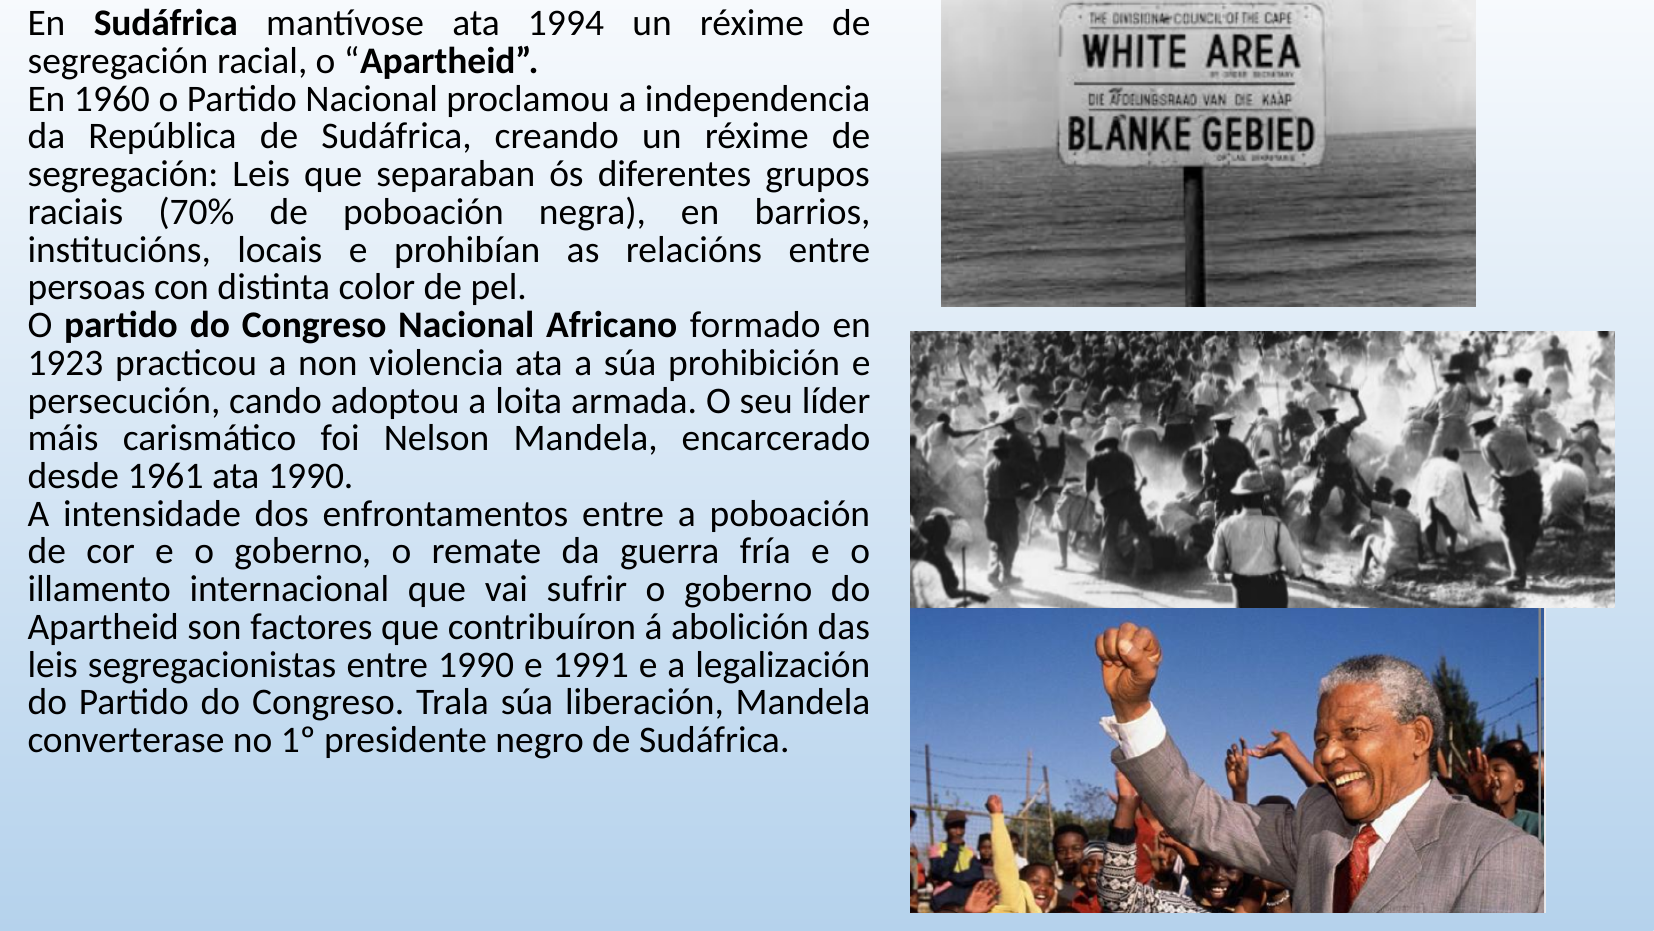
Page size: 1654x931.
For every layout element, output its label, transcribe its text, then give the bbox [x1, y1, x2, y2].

picture [941, 0, 1476, 307]
picture [910, 331, 1615, 913]
text_box En Sudáfrica mantívose ata 1994 un réxime de segregación racial, o “Apartheid”. En 1960 o Partido Nacional proclamou a independencia da República de Sudáfrica, creando un réxime de segregación: Leis que separaban ós diferentes grupos raciais (70% de poboación negra), en barrios, institucións, locais e prohibían as relacións entre persoas con distinta color de pel. O partido do Congreso Nacional Africano formado en 1923 practicou a non violencia ata a súa prohibición e persecución, cando adoptou a loita armada. O seu líder máis carismático foi Nelson Mandela, encarcerado desde 1961 ata 1990. A intensidade dos enfrontamentos entre a poboación de cor e o goberno, o remate da guerra fría e o illamento internacional que vai sufrir o goberno do Apartheid son factores que contribuíron á abolición das leis segregacionistas entre 1990 e 1991 e a legalización do Partido do Congreso. Trala súa liberación, Mandela converterase no 1º presidente negro de Sudáfrica. [12, 0, 887, 924]
